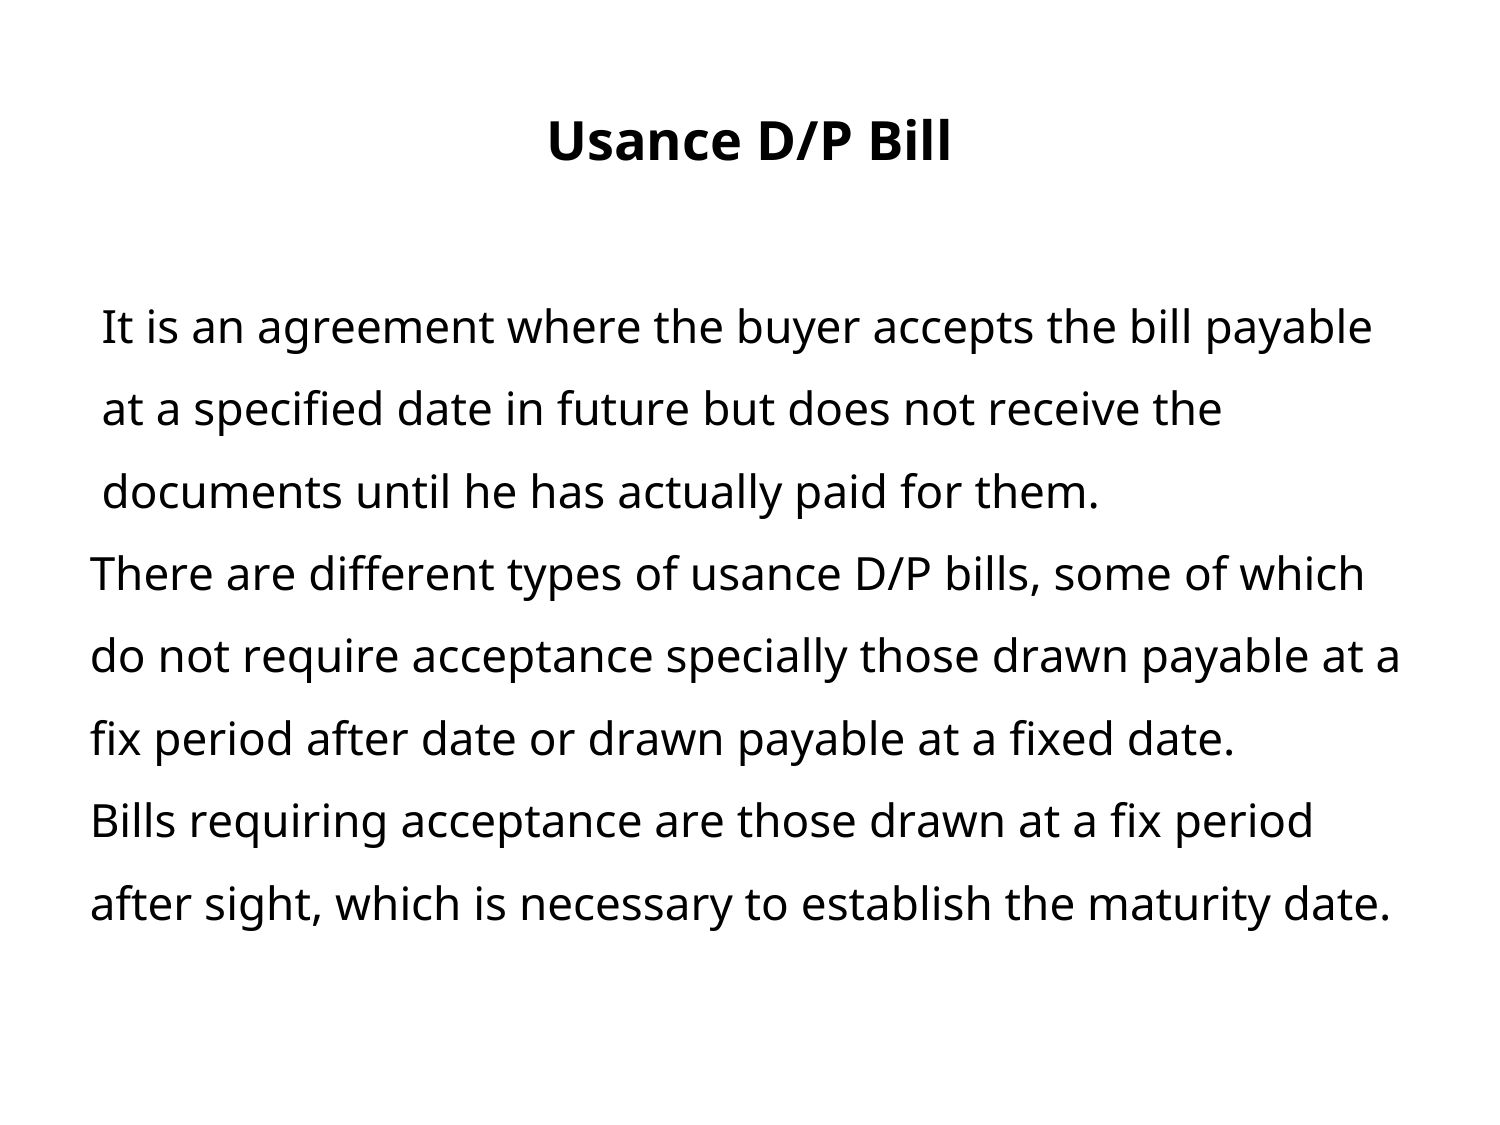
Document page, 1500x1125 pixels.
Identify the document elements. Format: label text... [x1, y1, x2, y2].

list It is an agreement where the buyer accepts the bill payable at a specified date in future but does not receive the documents until he has actually paid for them. There are different types of usance D/P bills, some of which do not require acceptance specially those drawn payable at a fix period after date or drawn payable at a fixed date. Bills requiring acceptance are those drawn at a fix period after sight, which is necessary to establish the maturity date. [75, 262, 1425, 1005]
title Usance D/P Bill [75, 45, 1425, 233]
